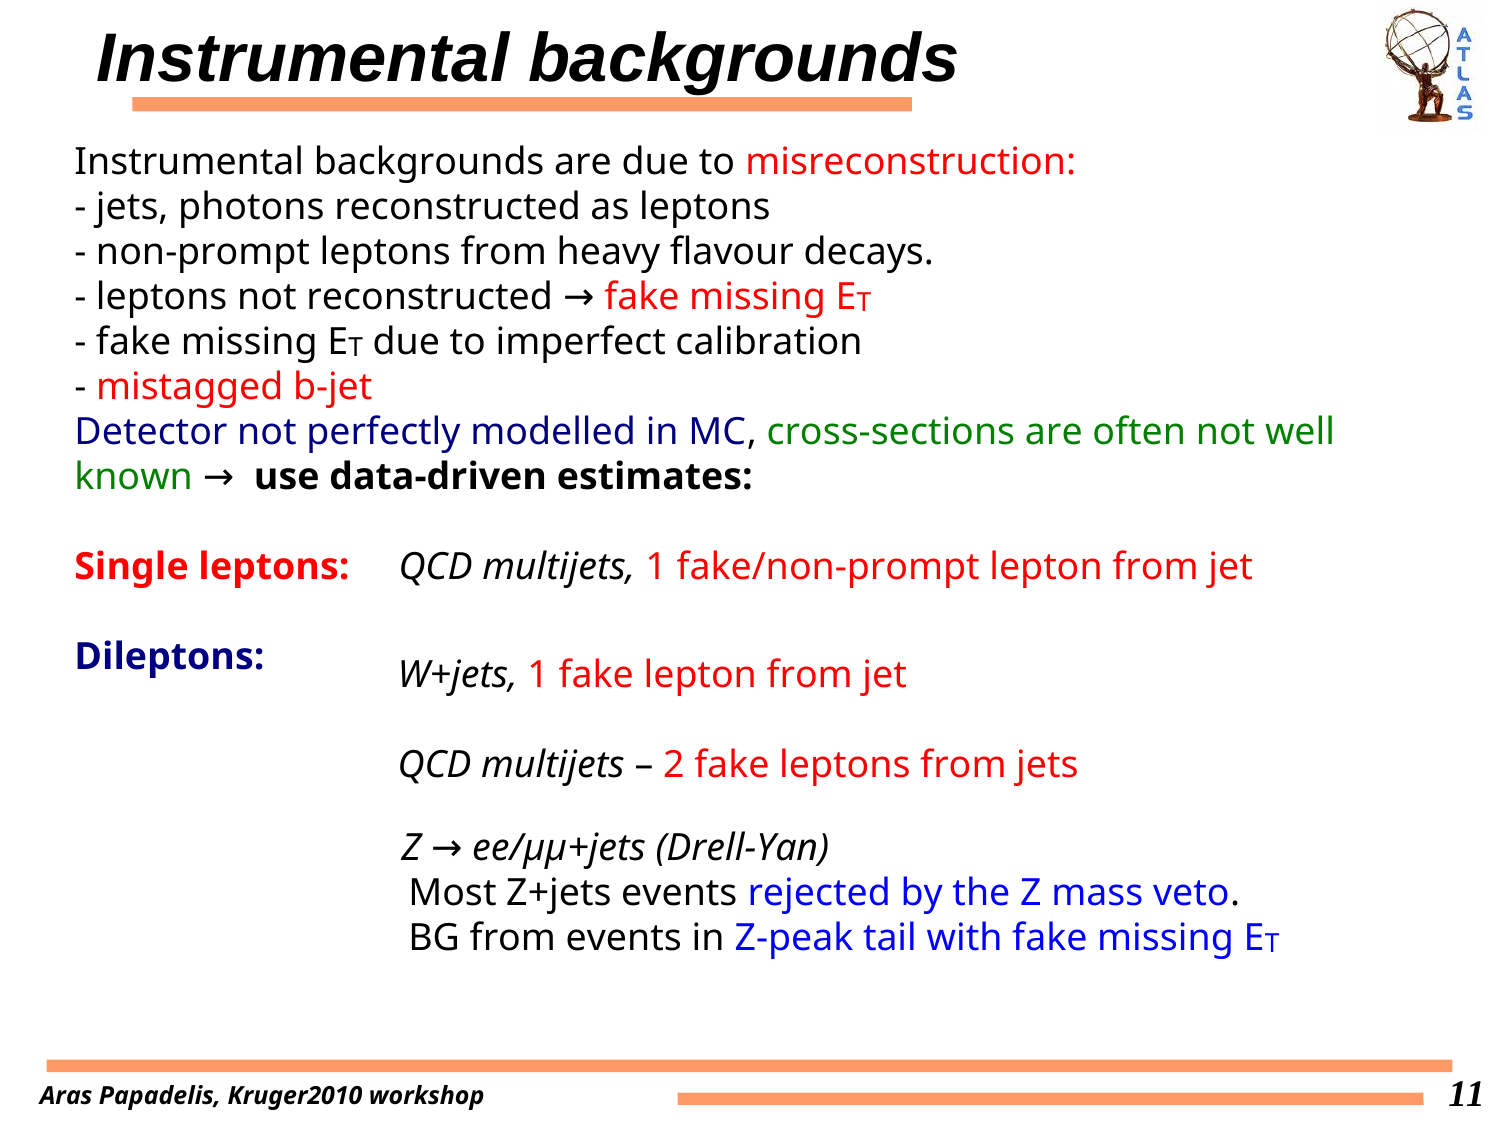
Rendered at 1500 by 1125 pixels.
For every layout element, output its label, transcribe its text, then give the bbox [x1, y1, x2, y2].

text_box Z → ee/μμ+jets (Drell-Yan) Most Z+jets events rejected by the Z mass veto. BG from events in Z-peak tail with fake missing ET [318, 770, 1313, 1023]
picture [1380, 0, 1483, 132]
text_box Instrumental backgrounds are due to misreconstruction: - jets, photons reconstructed as leptons - non-prompt leptons from heavy flavour decays. - leptons not reconstructed → fake missing ET - fake missing ET due to imperfect calibration - mistagged b-jet Detector not perfectly modelled in MC, cross-sections are often not well known → use data-driven estimates: Single leptons: QCD multijets, 1 fake/non-prompt lepton from jet Dileptons: [59, 129, 1412, 1125]
text_box W+jets, 1 fake lepton from jet QCD multijets – 2 fake leptons from jets [382, 642, 1276, 770]
title Instrumental backgrounds [54, 11, 1259, 105]
